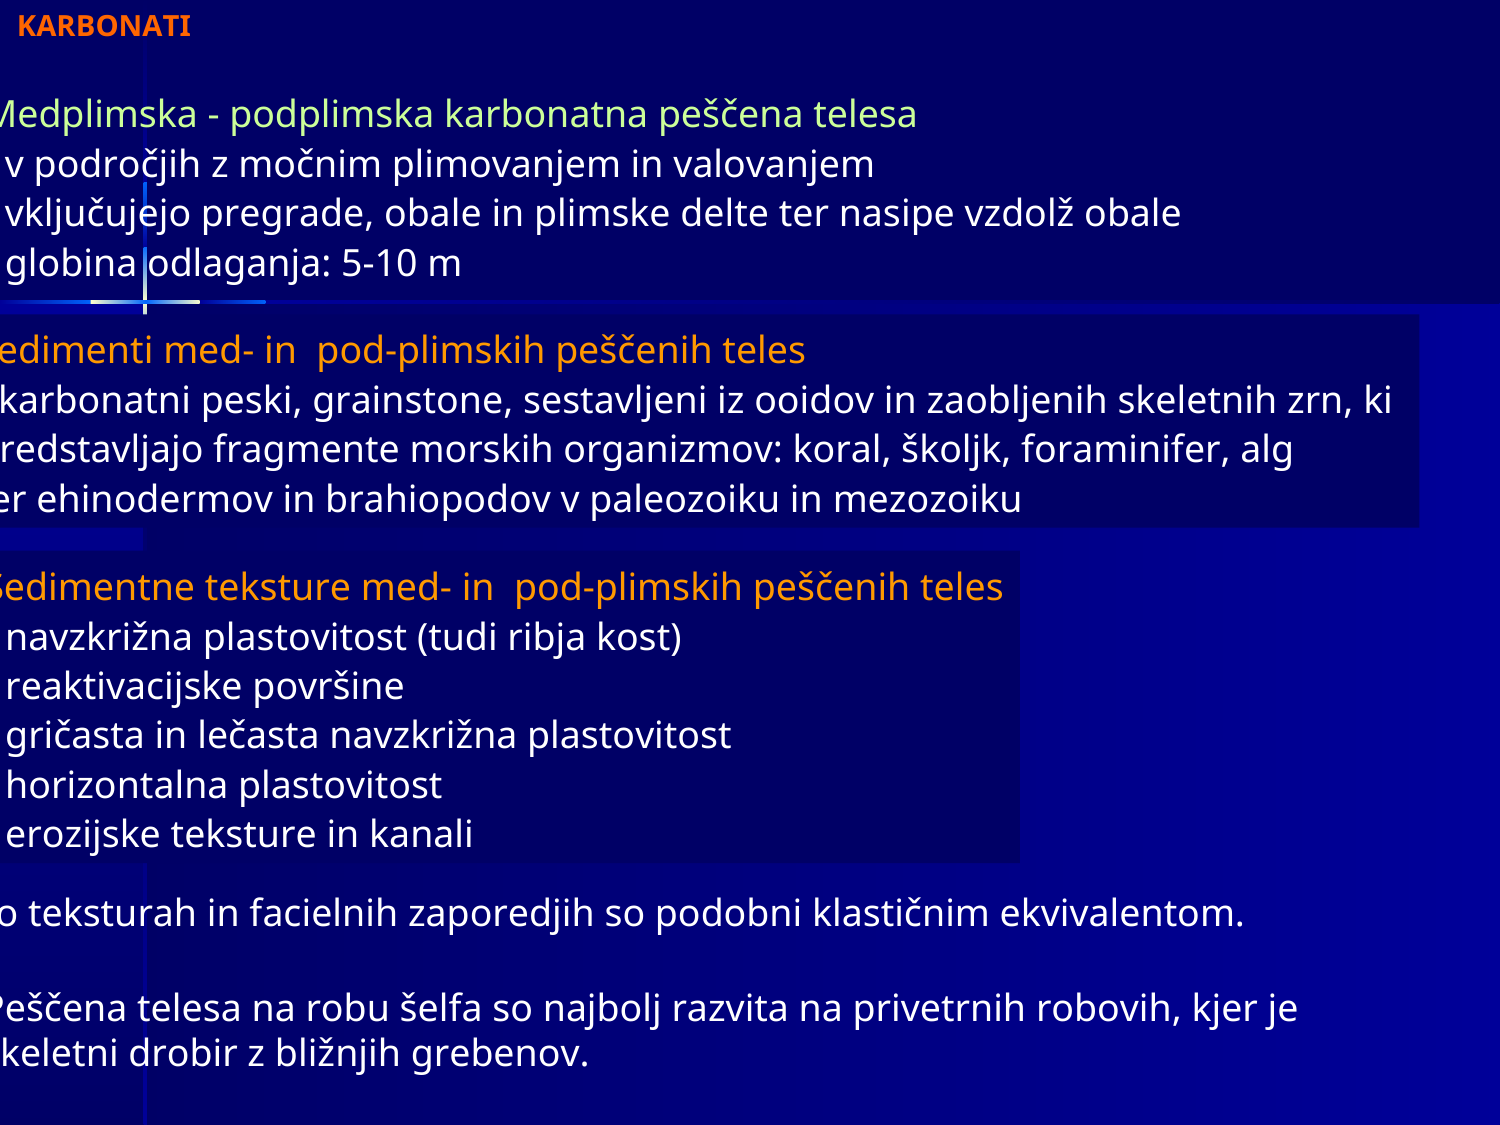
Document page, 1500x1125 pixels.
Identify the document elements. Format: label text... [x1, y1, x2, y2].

text_box Po teksturah in facielnih zaporedjih so podobni klastičnim ekvivalentom. [0, 881, 1262, 942]
text_box Peščena telesa na robu šelfa so najbolj razvita na privetrnih robovih, kjer je skeletni drobir z bližnjih grebenov. [0, 976, 1325, 1082]
text_box KARBONATI [2, 0, 207, 51]
text_box Medplimska - podplimska karbonatna peščena telesa - v področjih z močnim plimovanjem in valovanjem - vključujejo pregrade, obale in plimske delte ter nasipe vzdolž obale - globina odlaganja: 5-10 m [0, 78, 1199, 292]
text_box Sedimentne teksture med- in pod-plimskih peščenih teles - navzkrižna plastovitost (tudi ribja kost) - reaktivacijske površine - gričasta in lečasta navzkrižna plastovitost - horizontalna plastovitost - erozijske teksture in kanali [0, 550, 1020, 864]
text_box Sedimenti med- in pod-plimskih peščenih teles - karbonatni peski, grainstone, sestavljeni iz ooidov in zaobljenih skeletnih zrn, ki predstavljajo fragmente morskih organizmov: koral, školjk, foraminifer, alg ter ehinodermov in brahiopodov v paleozoiku in mezozoiku [0, 314, 1420, 528]
